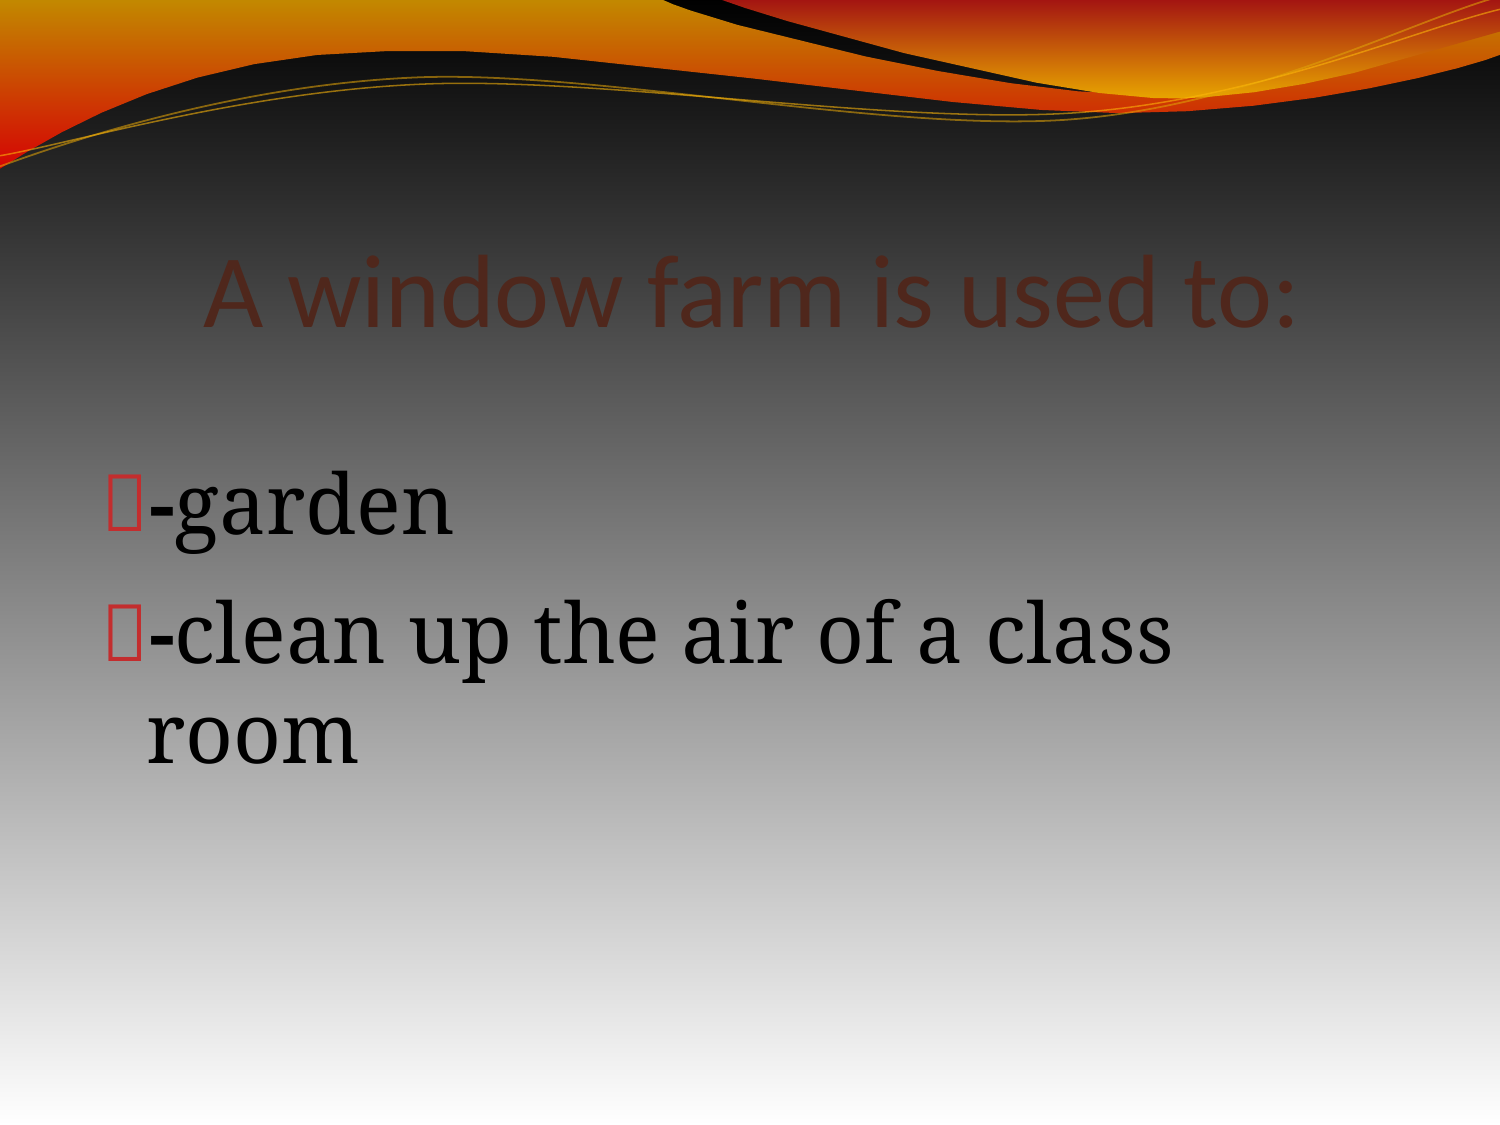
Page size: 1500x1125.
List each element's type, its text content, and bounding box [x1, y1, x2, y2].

list -garden -clean up the air of a class room [86, 443, 1362, 1055]
title A window farm is used to: [86, 216, 1418, 440]
